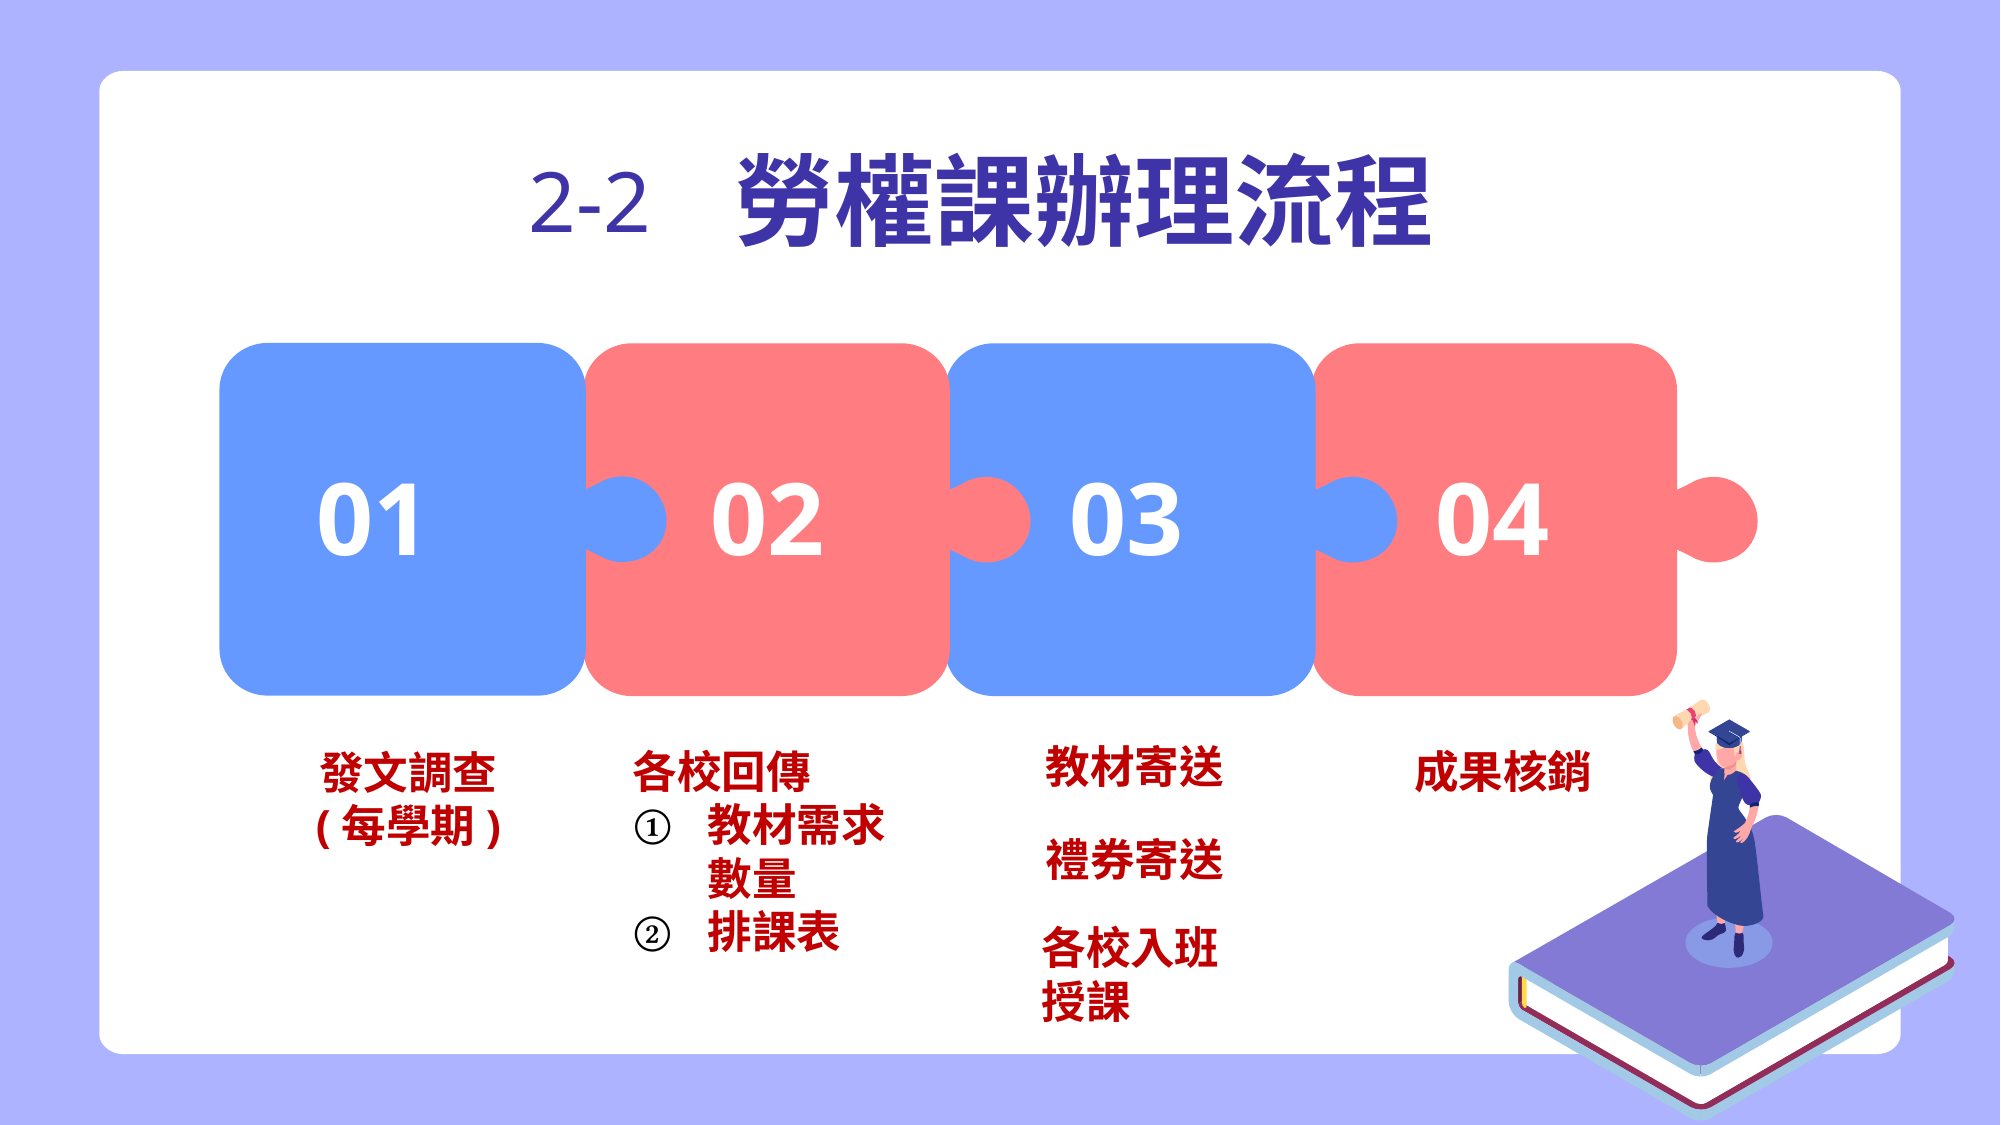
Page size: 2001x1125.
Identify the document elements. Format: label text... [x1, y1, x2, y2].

text_box [219, 342, 1678, 697]
text_box 03 [1054, 448, 1317, 584]
text_box 02 [696, 448, 959, 584]
text_box 成果核銷 [1378, 723, 1628, 812]
text_box 教材寄送 [1006, 719, 1263, 789]
text_box 各校回傳 教材需求數量 排課表 [612, 723, 926, 979]
text_box [1683, 476, 1758, 563]
text_box 禮券寄送 [1006, 812, 1263, 901]
text_box 01 [301, 448, 515, 584]
text_box 各校入班授課 [1021, 901, 1249, 1047]
text_box 發文調查 (每學期) [283, 724, 533, 879]
text_box 04 [1421, 448, 1683, 584]
text_box [1508, 699, 1955, 1121]
title 勞權課辦理流程 [644, 130, 1525, 268]
text_box 2-2 [514, 141, 702, 257]
